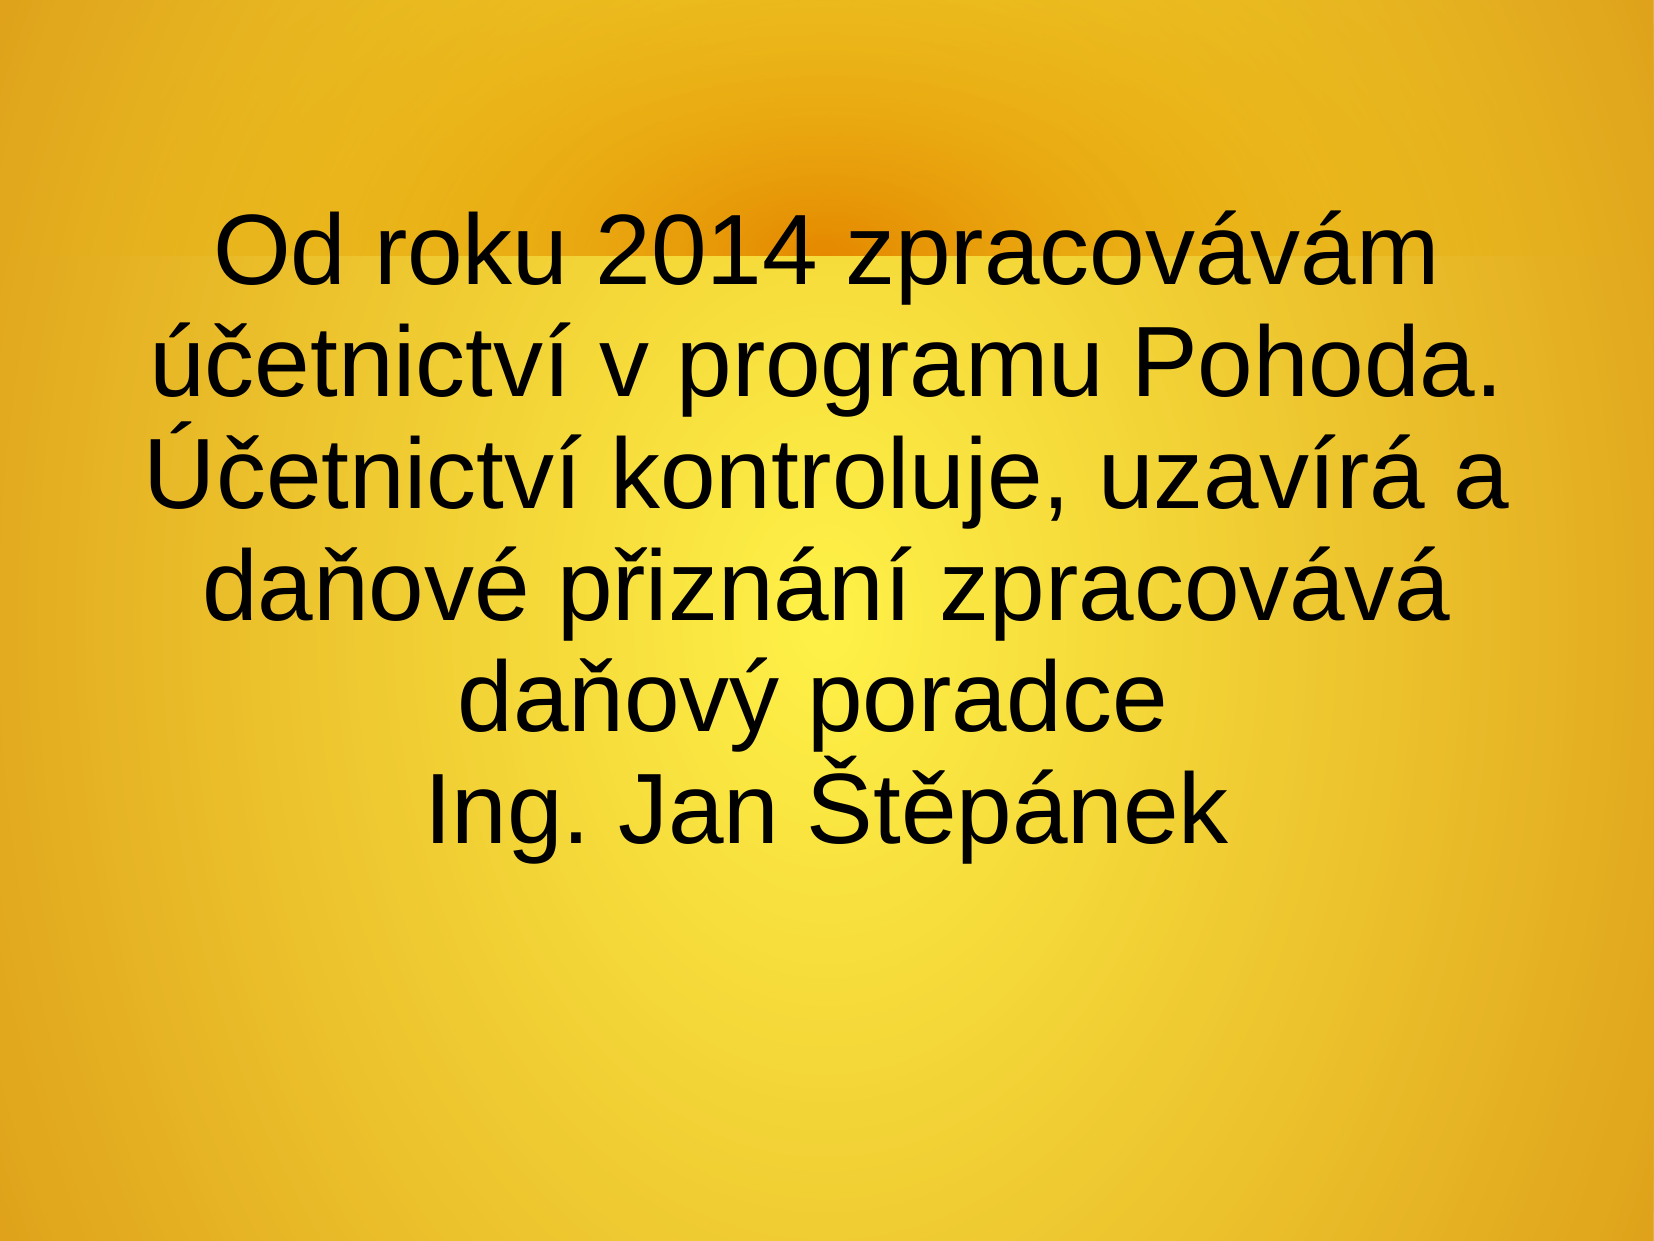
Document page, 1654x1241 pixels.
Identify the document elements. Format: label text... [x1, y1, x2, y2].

subtitle Od roku 2014 zpracovávám účetnictví v programu Pohoda. Účetnictví kontroluje, uzavírá a daňové přiznání zpracovává daňový poradce Ing. Jan Štěpánek [82, 49, 1571, 1010]
